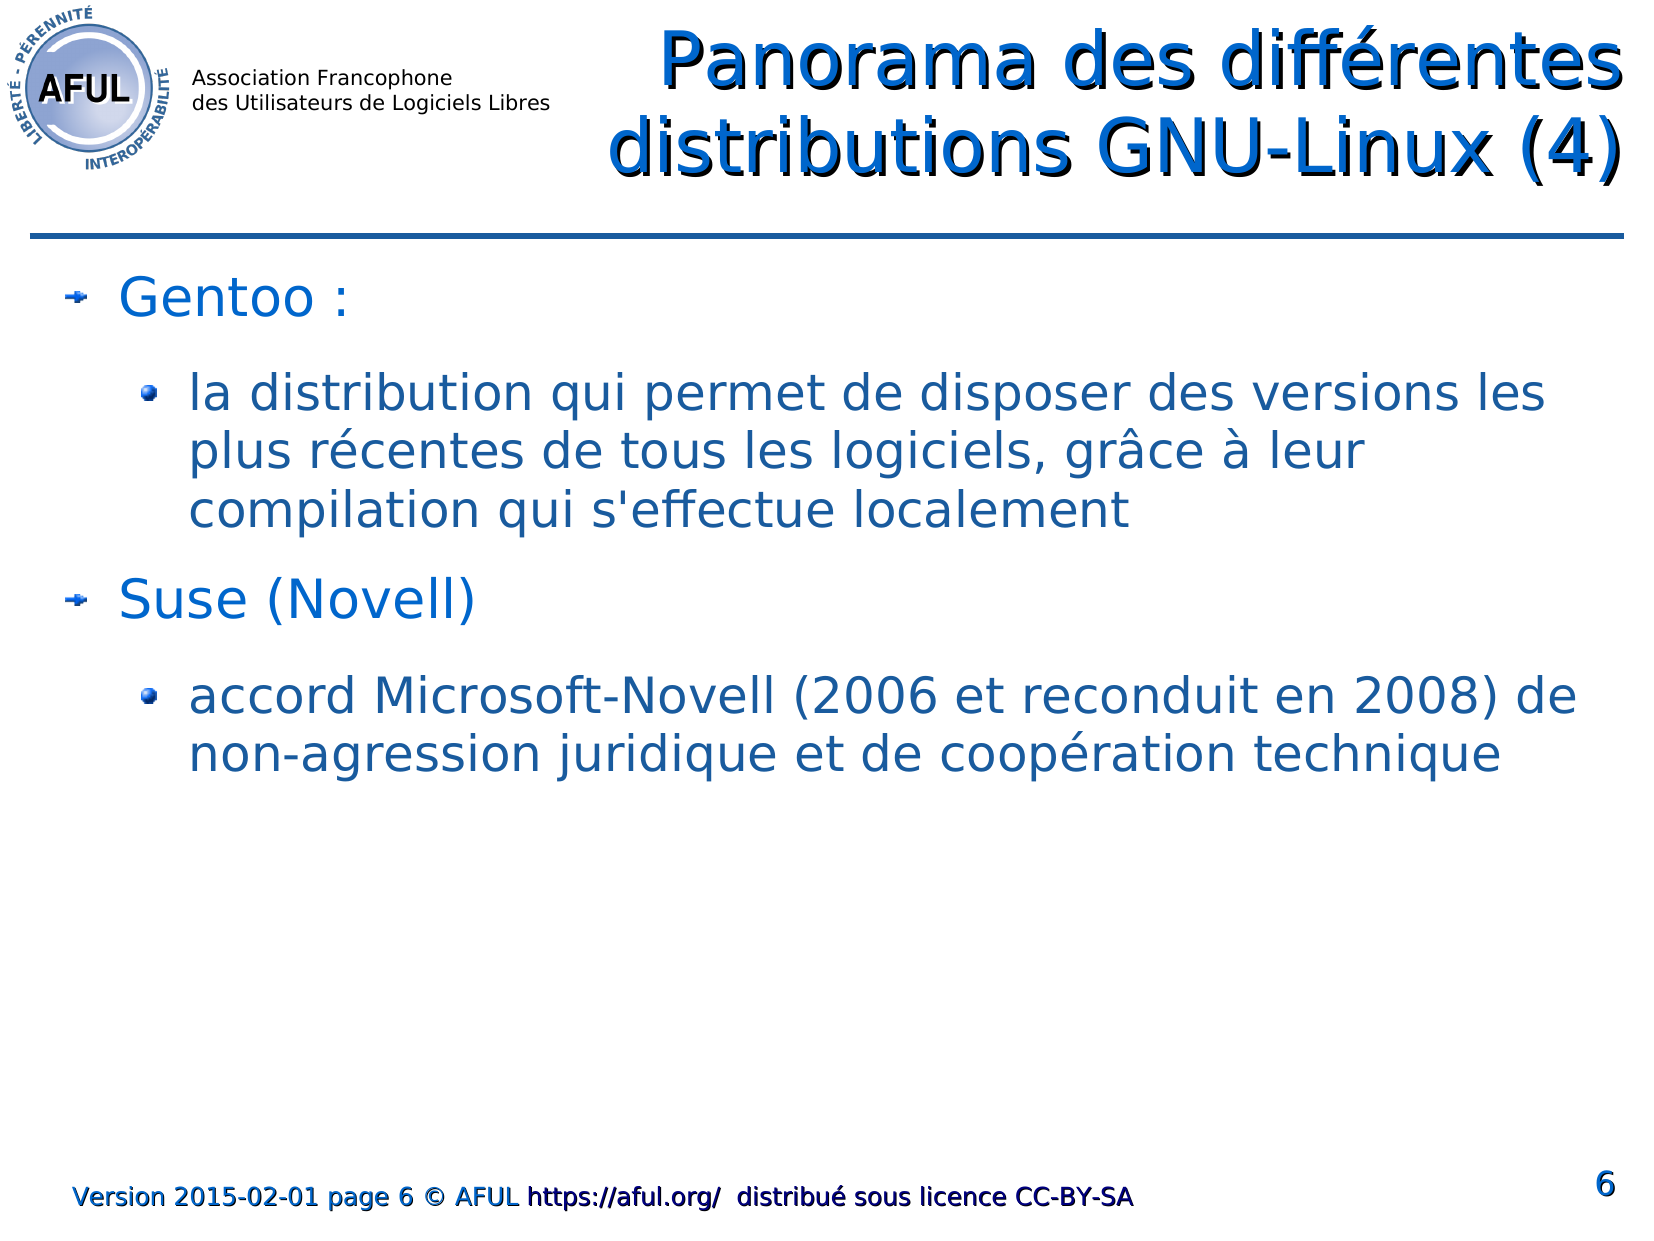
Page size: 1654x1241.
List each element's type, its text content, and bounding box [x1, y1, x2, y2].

picture [0, 0, 178, 178]
list Gentoo : la distribution qui permet de disposer des versions les plus récentes de tous les logiciels, grâce à leur compilation qui s'effectue localement Suse (Novell) accord Microsoft-Novell (2006 et reconduit en 2008) de non-agression juridique et de coopération technique [47, 265, 1595, 1211]
title Panorama des différentes distributions GNU-Linux (4) [501, 0, 1625, 207]
